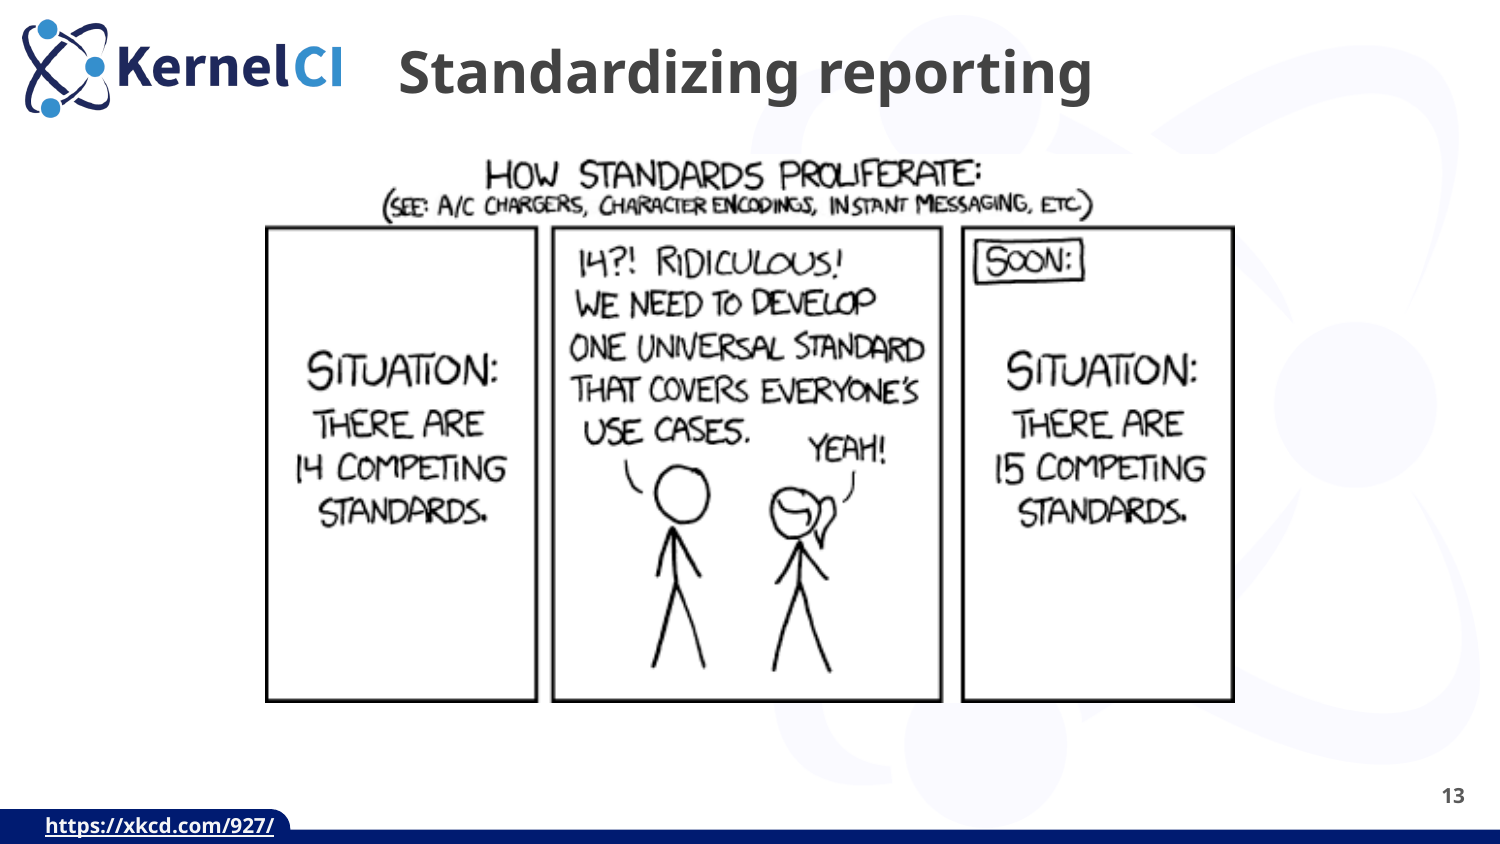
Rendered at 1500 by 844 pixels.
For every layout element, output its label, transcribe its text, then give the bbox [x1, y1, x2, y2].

slide_number <number> [1389, 764, 1480, 830]
picture [22, 19, 341, 118]
picture [265, 15, 1480, 828]
title Standardizing reporting [383, 23, 1455, 117]
text_box https://xkcd.com/927/ [0, 809, 291, 844]
